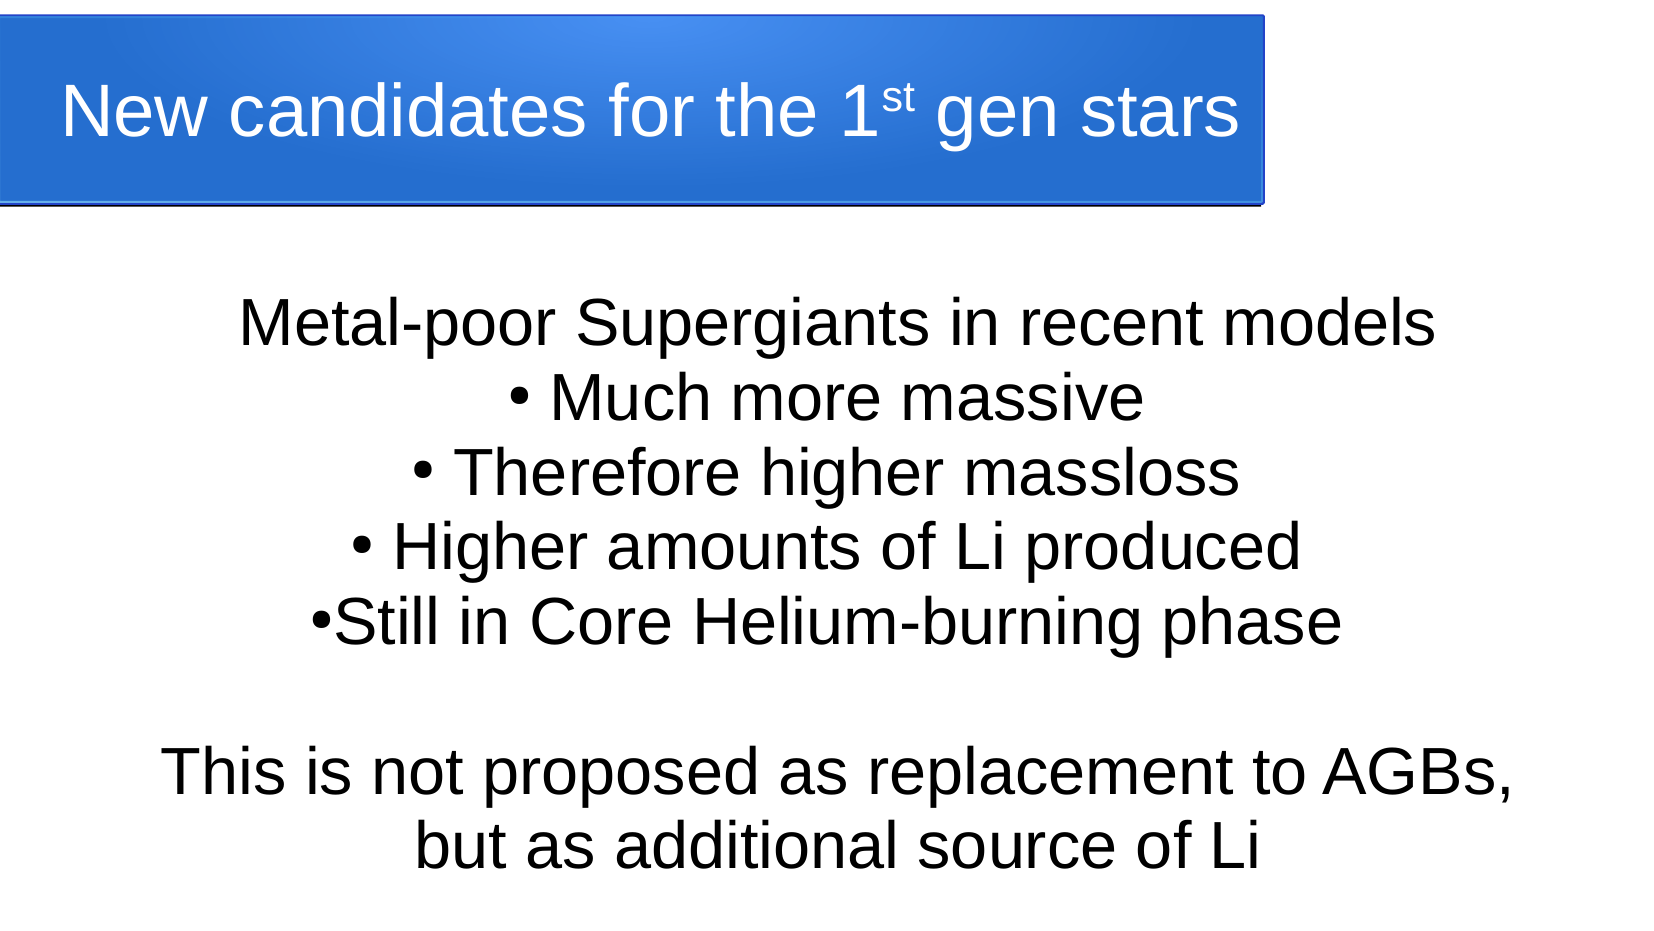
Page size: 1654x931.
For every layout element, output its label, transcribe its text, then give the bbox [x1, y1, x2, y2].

title New candidates for the 1st gen stars [60, 25, 1268, 196]
subtitle Metal-poor Supergiants in recent models Much more massive Therefore higher massloss Higher amounts of Li produced Still in Core Helium-burning phase This is not proposed as replacement to AGBs, but as additional source of Li [82, 285, 1571, 884]
